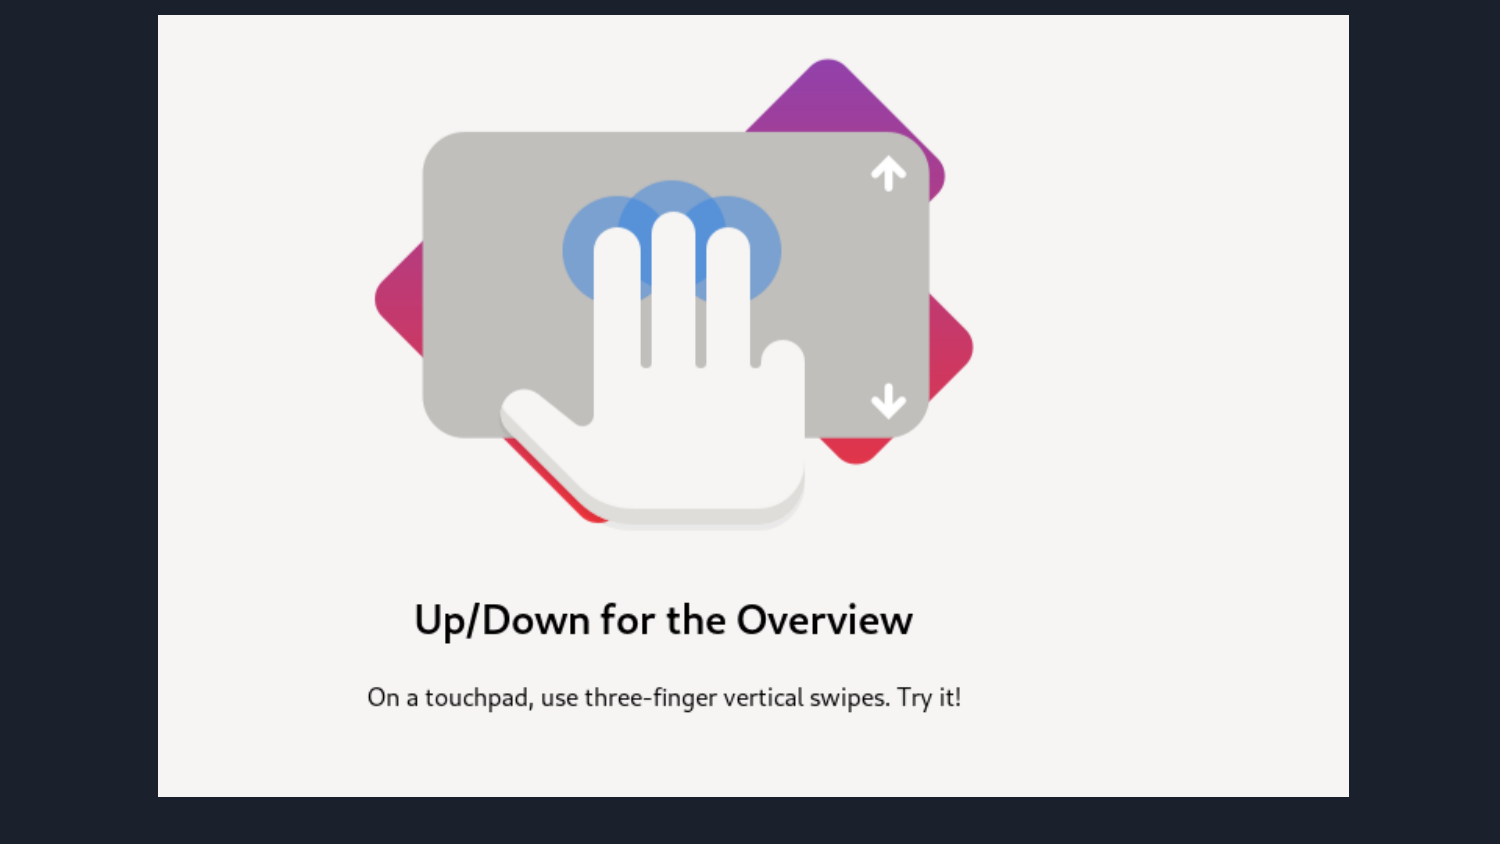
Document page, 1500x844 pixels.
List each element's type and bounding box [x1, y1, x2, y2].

picture [158, 15, 1349, 797]
